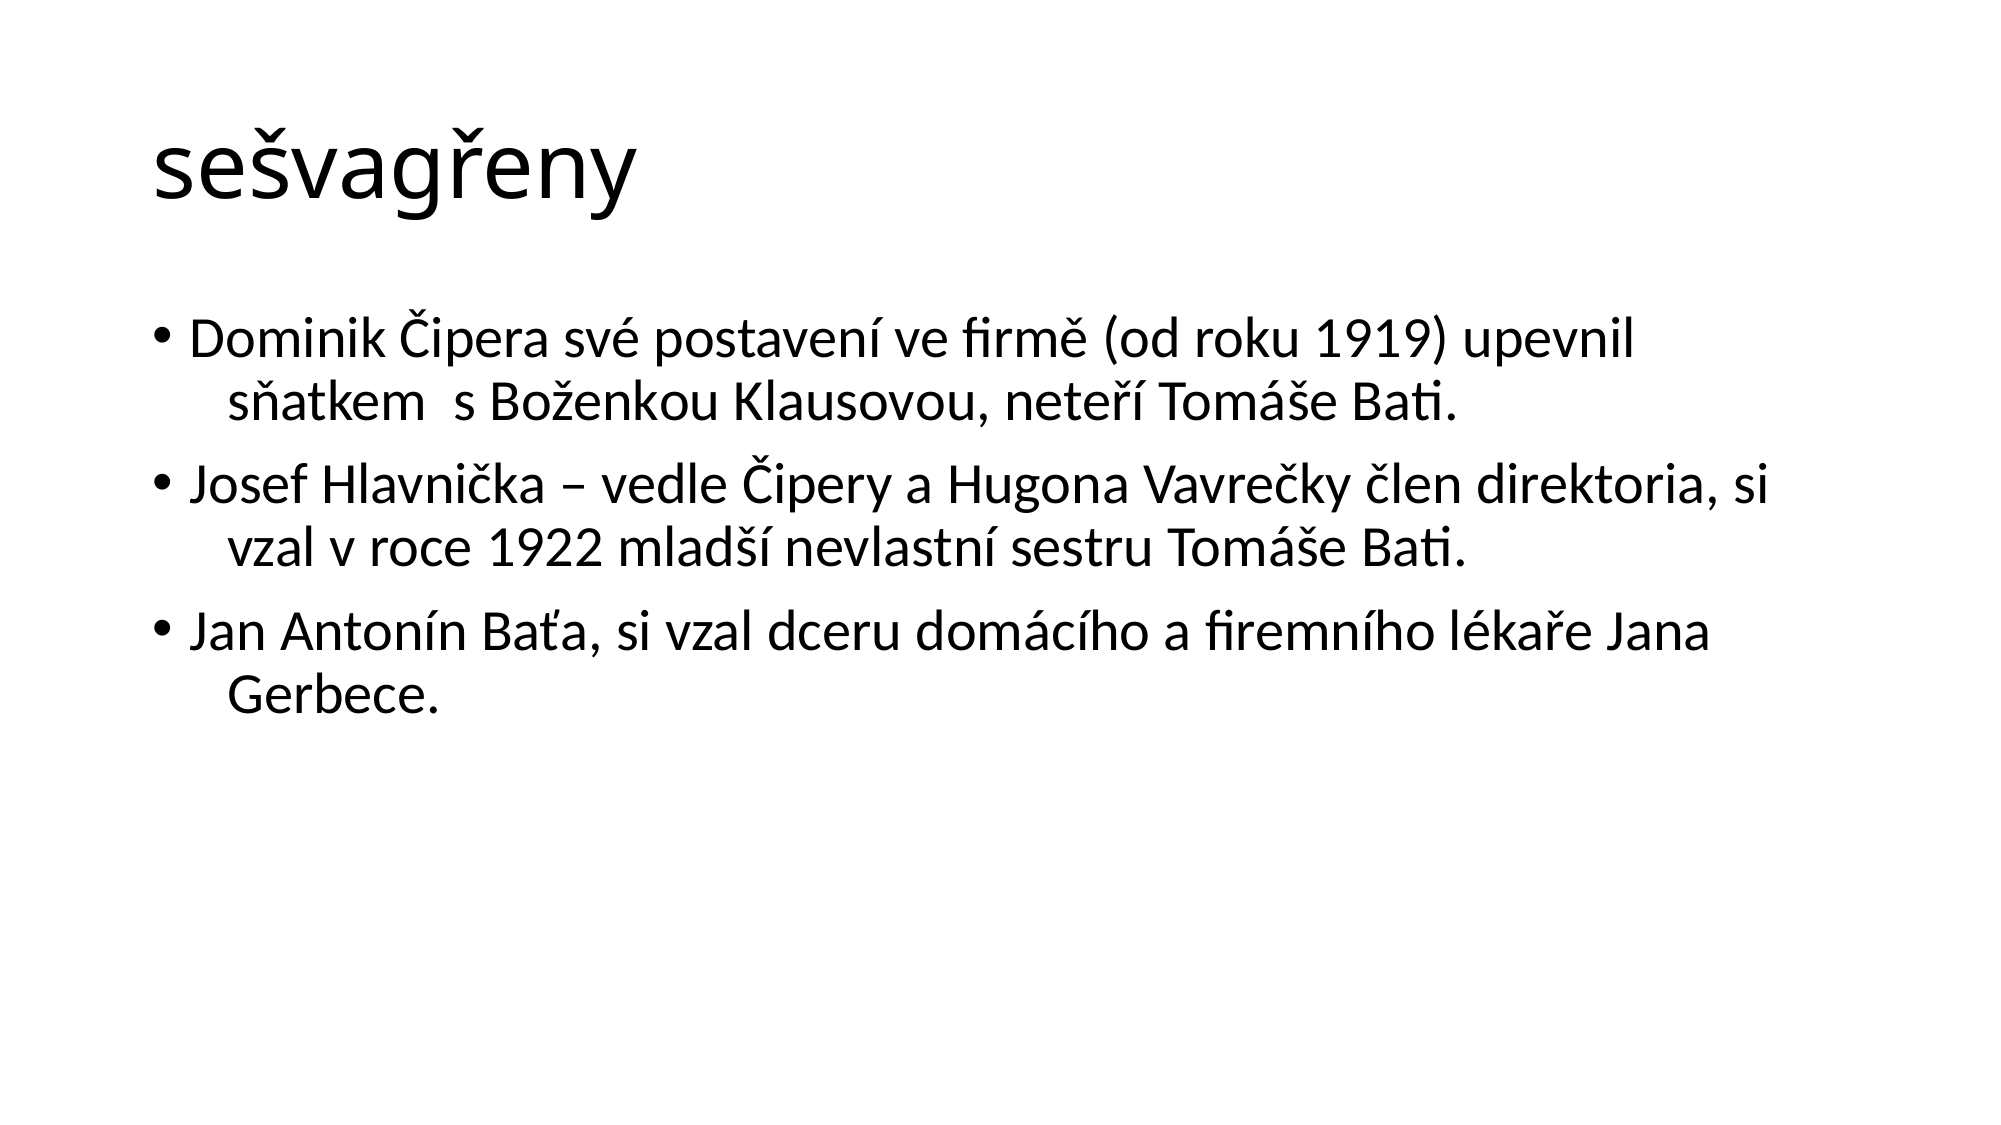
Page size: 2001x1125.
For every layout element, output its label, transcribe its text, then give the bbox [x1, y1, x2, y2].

title sešvagřeny [137, 59, 1863, 278]
list Dominik Čipera své postavení ve firmě (od roku 1919) upevnil sňatkem s Boženkou Klausovou, neteří Tomáše Bati. Josef Hlavnička – vedle Čipery a Hugona Vavrečky člen direktoria, si vzal v roce 1922 mladší nevlastní sestru Tomáše Bati. Jan Antonín Baťa, si vzal dceru domácího a firemního lékaře Jana Gerbece. [137, 299, 1863, 1014]
